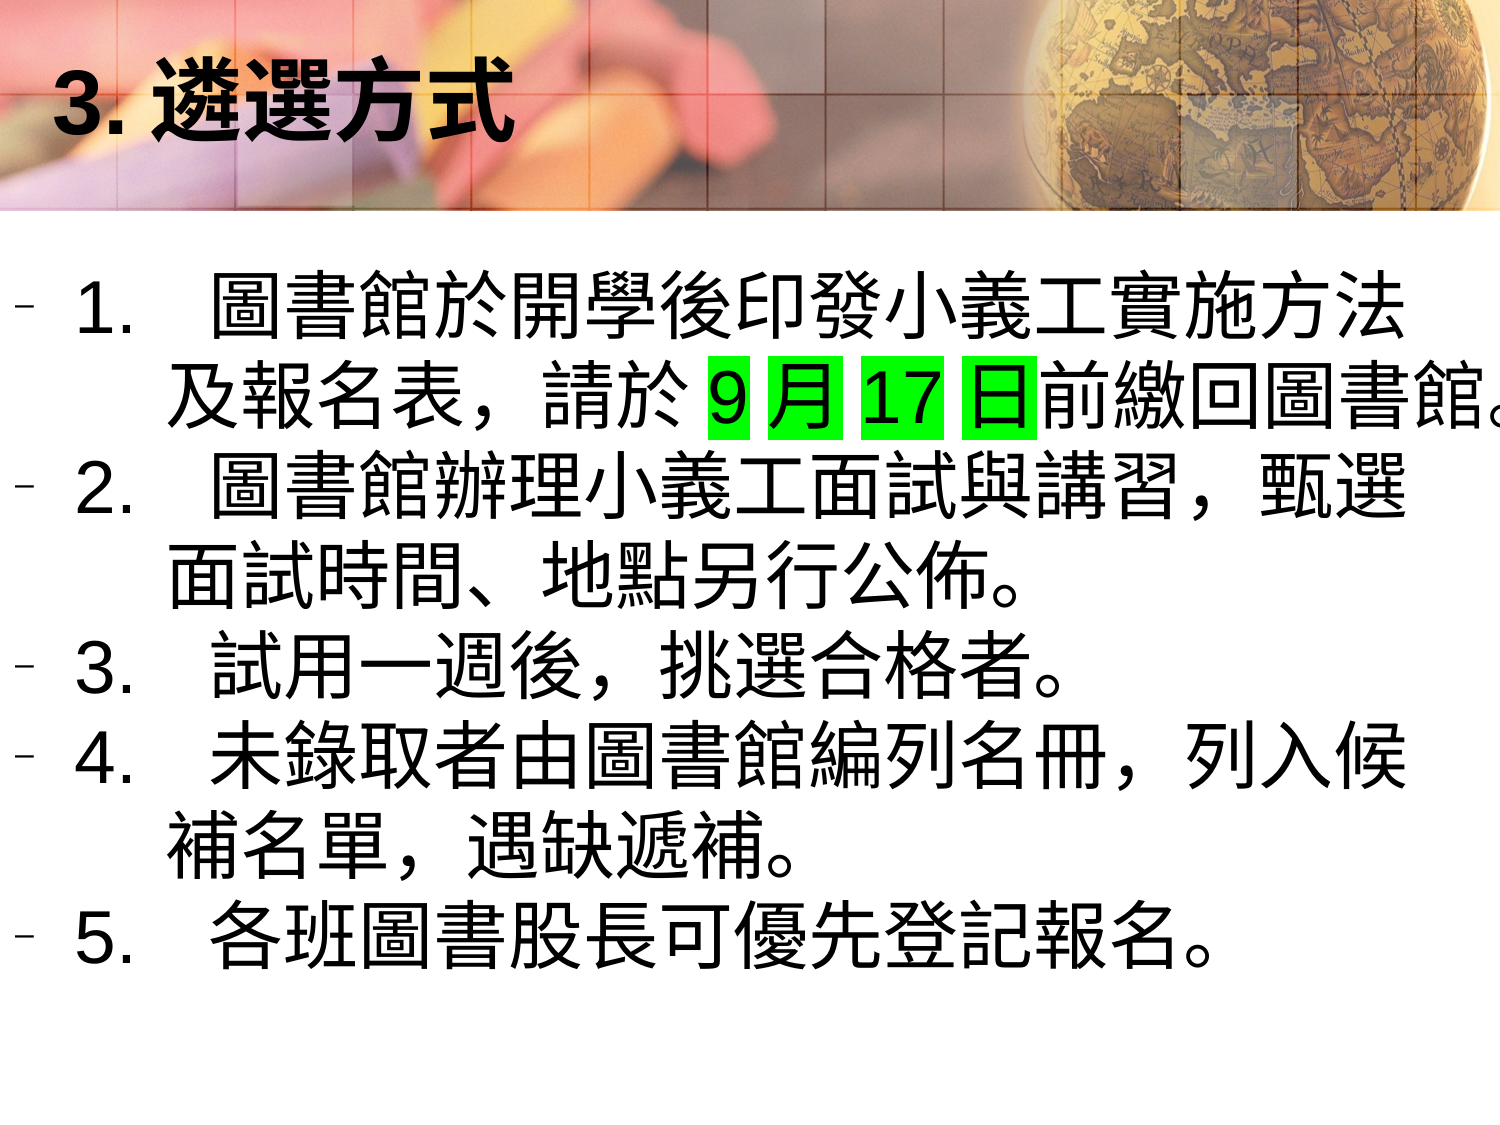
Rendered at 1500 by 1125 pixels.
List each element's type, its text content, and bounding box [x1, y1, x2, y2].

picture [0, 0, 1500, 211]
text_box 1. 圖書館於開學後印發小義工實施方法 及報名表，請於9月17日前繳回圖書館。 2. 圖書館辦理小義工面試與講習，甄選 面試時間、地點另行公佈。 3. 試用一週後，挑選合格者。 4. 未錄取者由圖書館編列名冊，列入候 補名單，遇缺遞補。 5. 各班圖書股長可優先登記報名。 [0, 251, 1500, 1125]
text_box 3.遴選方式 [37, 35, 1020, 161]
